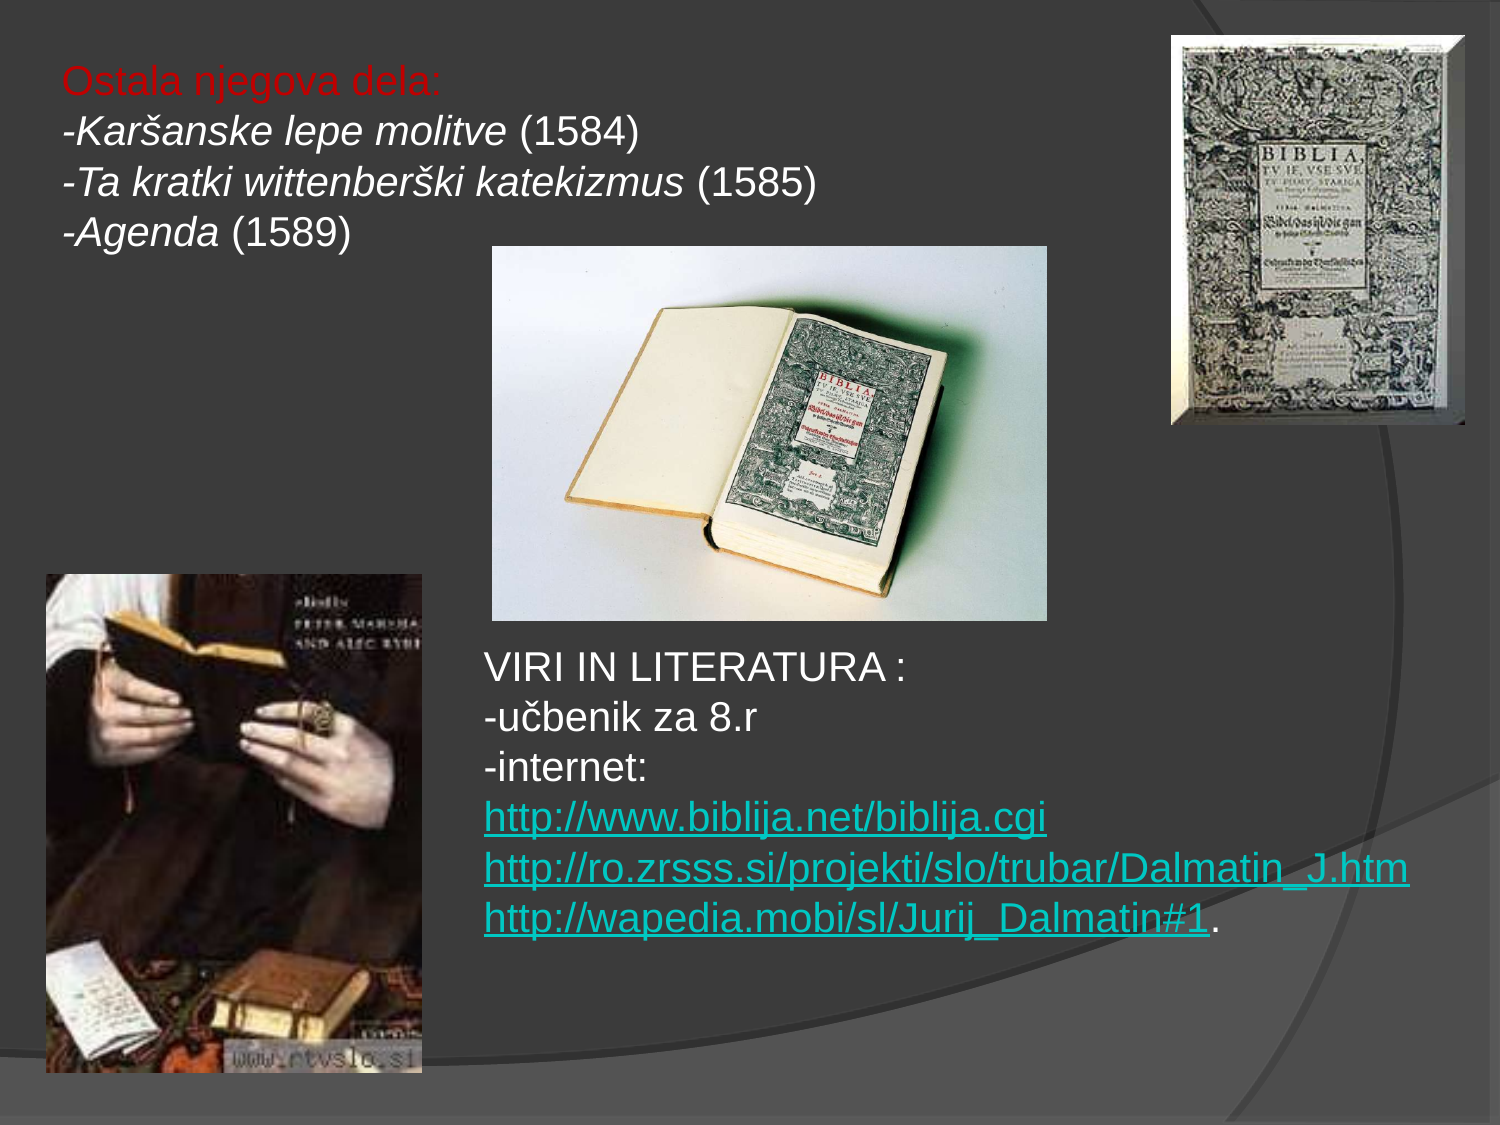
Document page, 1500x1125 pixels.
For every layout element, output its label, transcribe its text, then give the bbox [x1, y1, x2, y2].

text_box VIRI IN LITERATURA : -učbenik za 8.r -internet: http://www.biblija.net/biblija.cgi http://ro.zrsss.si/projekti/slo/trubar/Dalmatin_J.htm http://wapedia.mobi/sl/Jurij_Dalmatin#1. [468, 632, 1442, 1125]
picture [1171, 35, 1465, 425]
picture [46, 574, 422, 1073]
picture [492, 246, 1047, 622]
text_box Ostala njegova dela: -Karšanske lepe molitve (1584) -Ta kratki wittenberški katekizmus (1585) -Agenda (1589) [46, 46, 938, 262]
